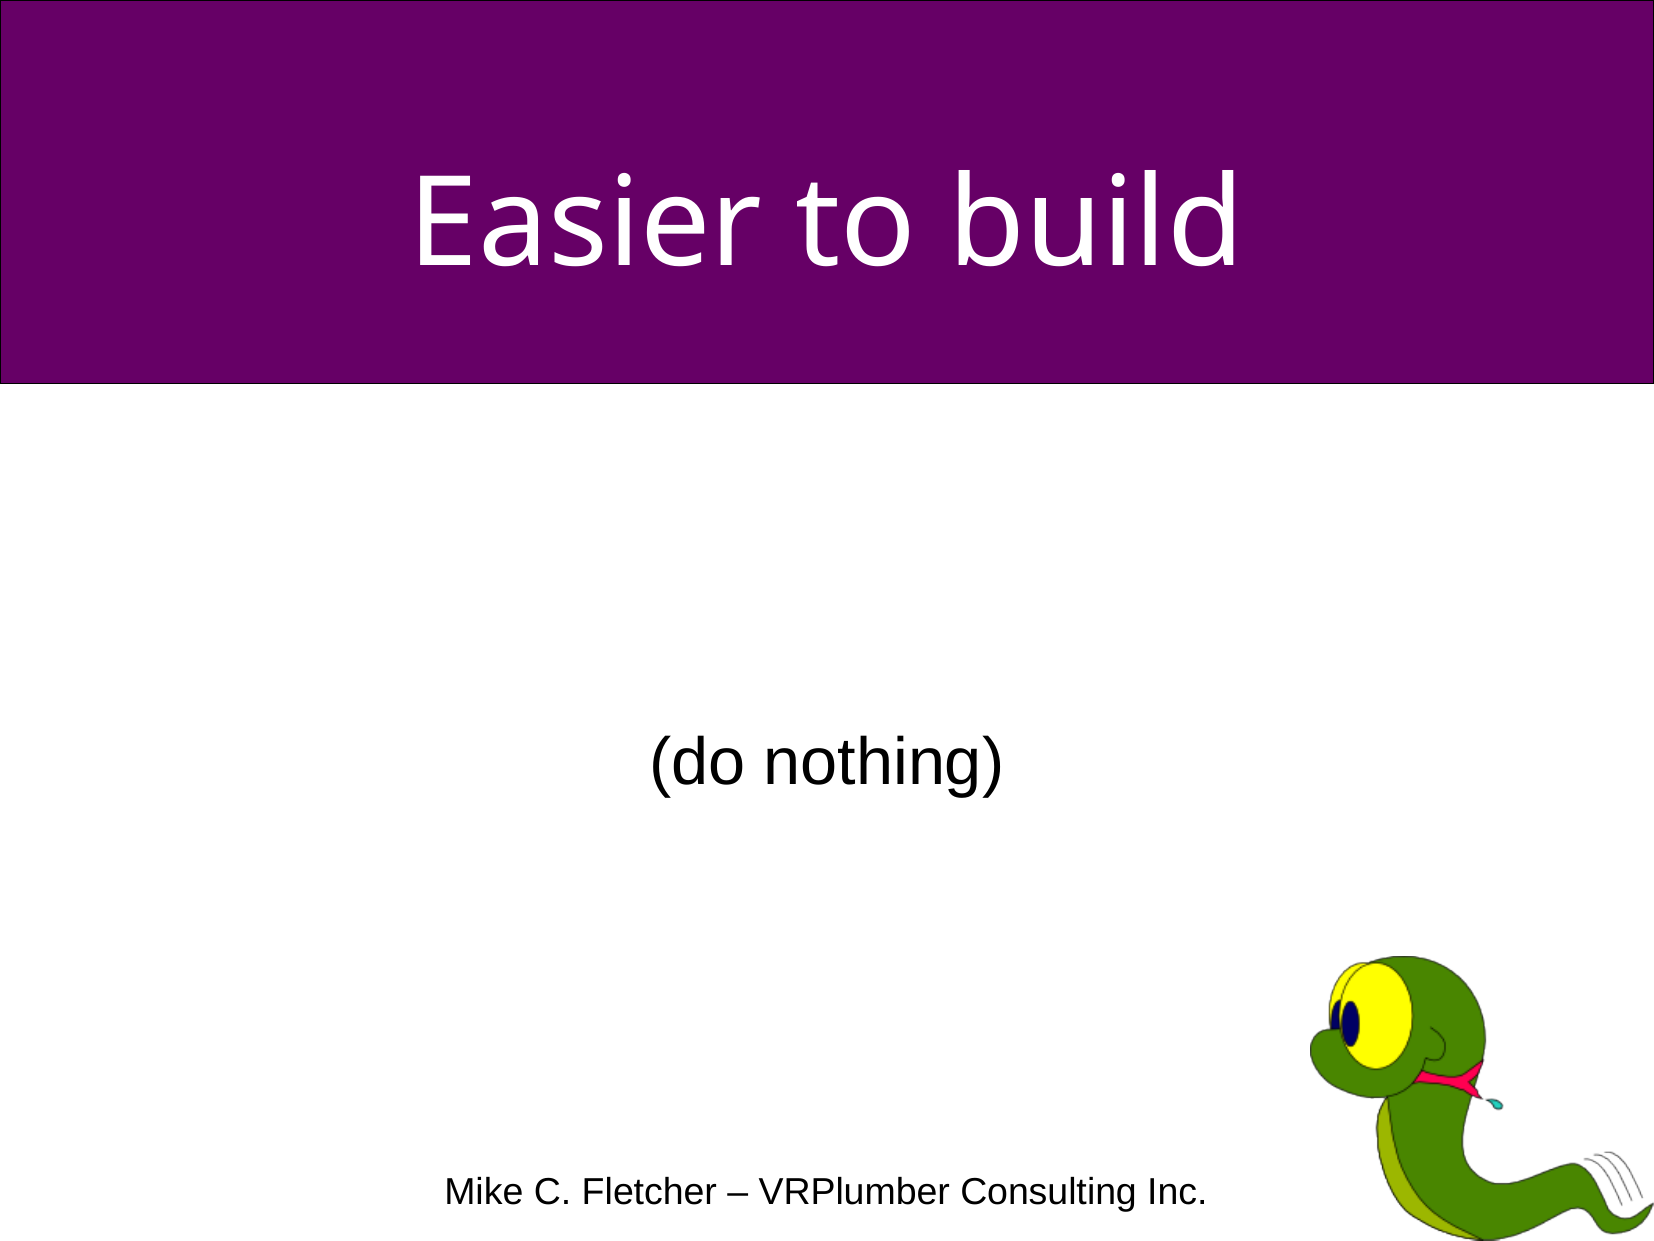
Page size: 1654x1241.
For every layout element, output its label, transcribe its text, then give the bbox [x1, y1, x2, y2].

subtitle (do nothing) [82, 420, 1571, 1102]
title Easier to build [82, 56, 1571, 377]
picture [1310, 956, 1654, 1241]
